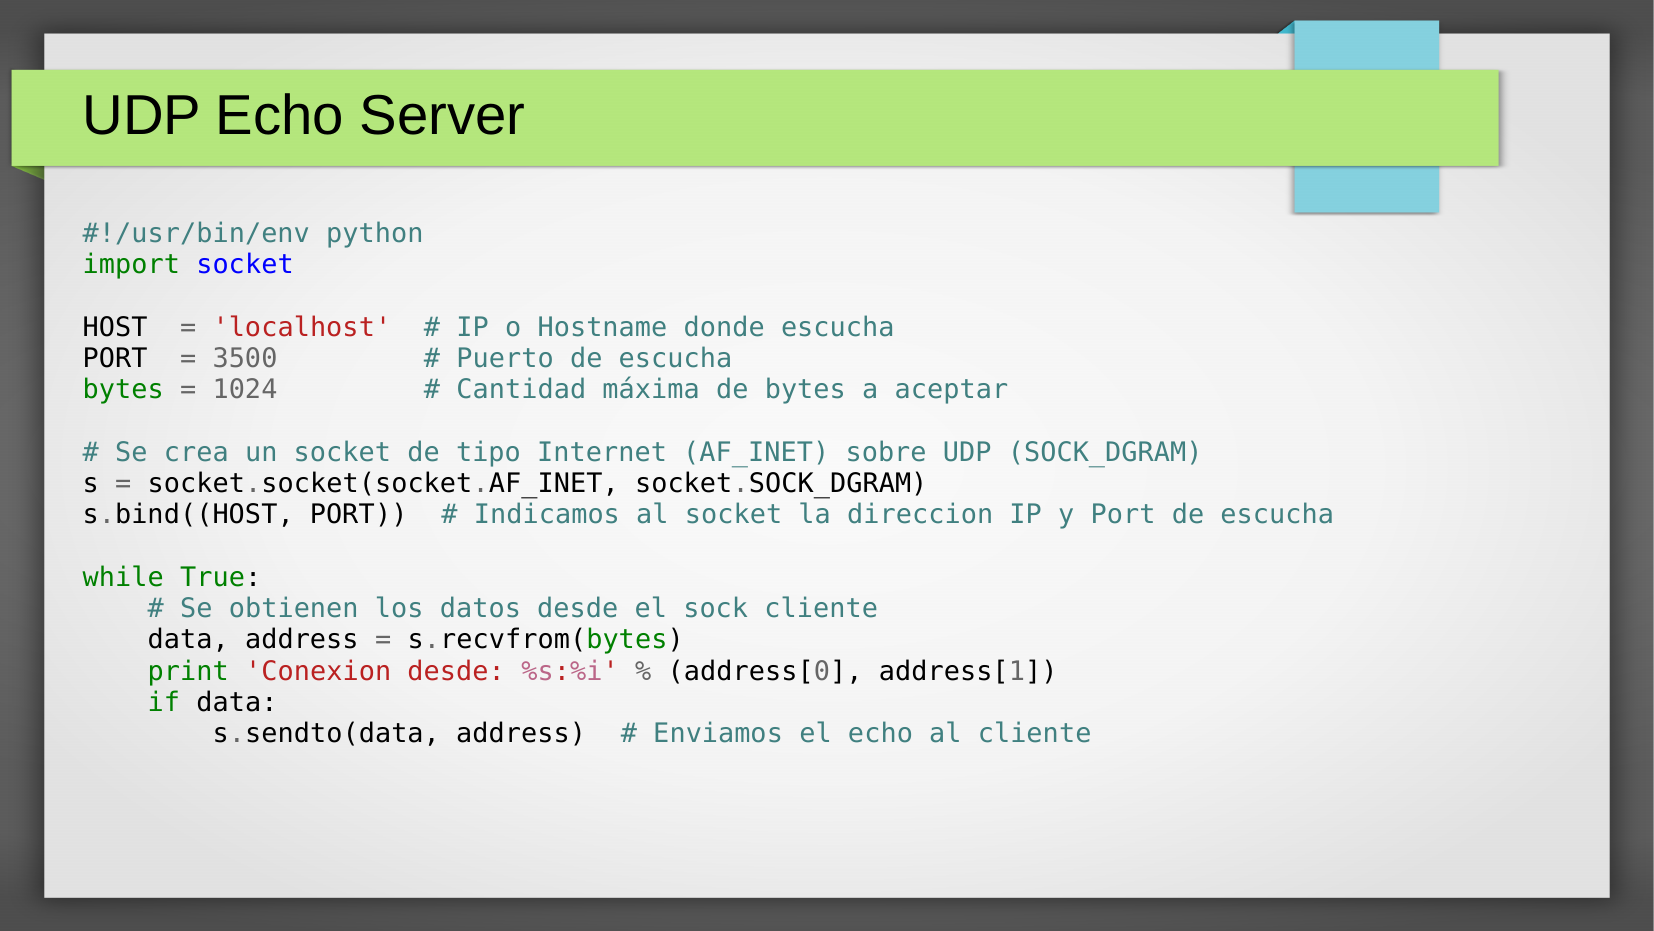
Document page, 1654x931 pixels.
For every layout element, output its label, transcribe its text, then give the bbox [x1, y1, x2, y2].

picture [0, 0, 1654, 931]
title UDP Echo Server [82, 70, 1264, 160]
list #!/usr/bin/env python import socket HOST = 'localhost' # IP o Hostname donde escucha PORT = 3500 # Puerto de escucha bytes = 1024 # Cantidad máxima de bytes a aceptar # Se crea un socket de tipo Internet (AF_INET) sobre UDP (SOCK_DGRAM) s = socket.socket(socket.AF_INET, socket.SOCK_DGRAM) s.bind((HOST, PORT)) # Indicamos al socket la direccion IP y Port de escucha while True: # Se obtienen los datos desde el sock cliente data, address = s.recvfrom(bytes) print 'Conexion desde: %s:%i' % (address[0], address[1]) if data: s.sendto(data, address) # Enviamos el echo al cliente [82, 217, 1571, 758]
